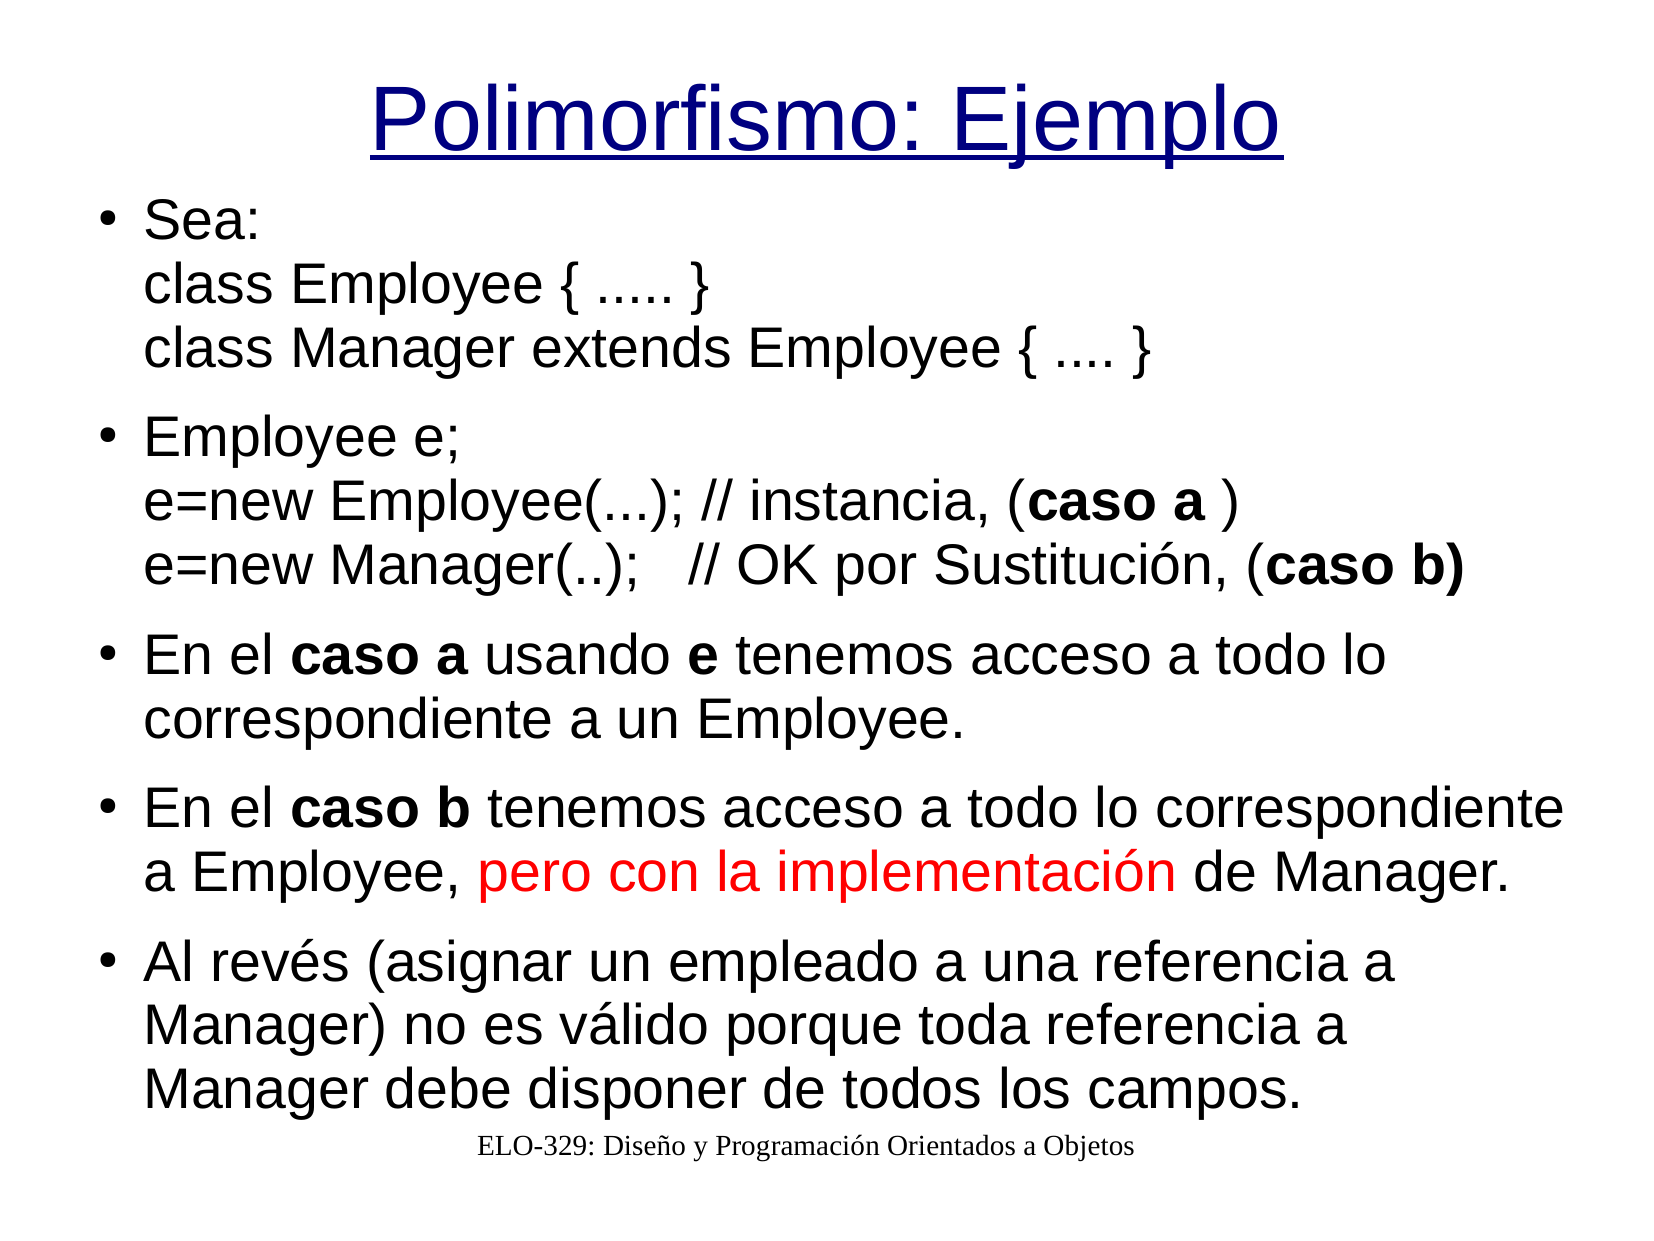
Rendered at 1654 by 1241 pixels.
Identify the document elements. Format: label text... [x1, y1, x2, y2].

title Polimorfismo: Ejemplo [82, 49, 1571, 187]
list Sea: class Employee { ..... } class Manager extends Employee { .... } Employee e; e=new Employee(...); // instancia, (caso a ) e=new Manager(..); // OK por Sustitución, (caso b) En el caso a usando e tenemos acceso a todo lo correspondiente a un Employee. En el caso b tenemos acceso a todo lo correspondiente a Employee, pero con la implementación de Manager. Al revés (asignar un empleado a una referencia a Manager) no es válido porque toda referencia a Manager debe disponer de todos los campos. [82, 187, 1571, 1126]
